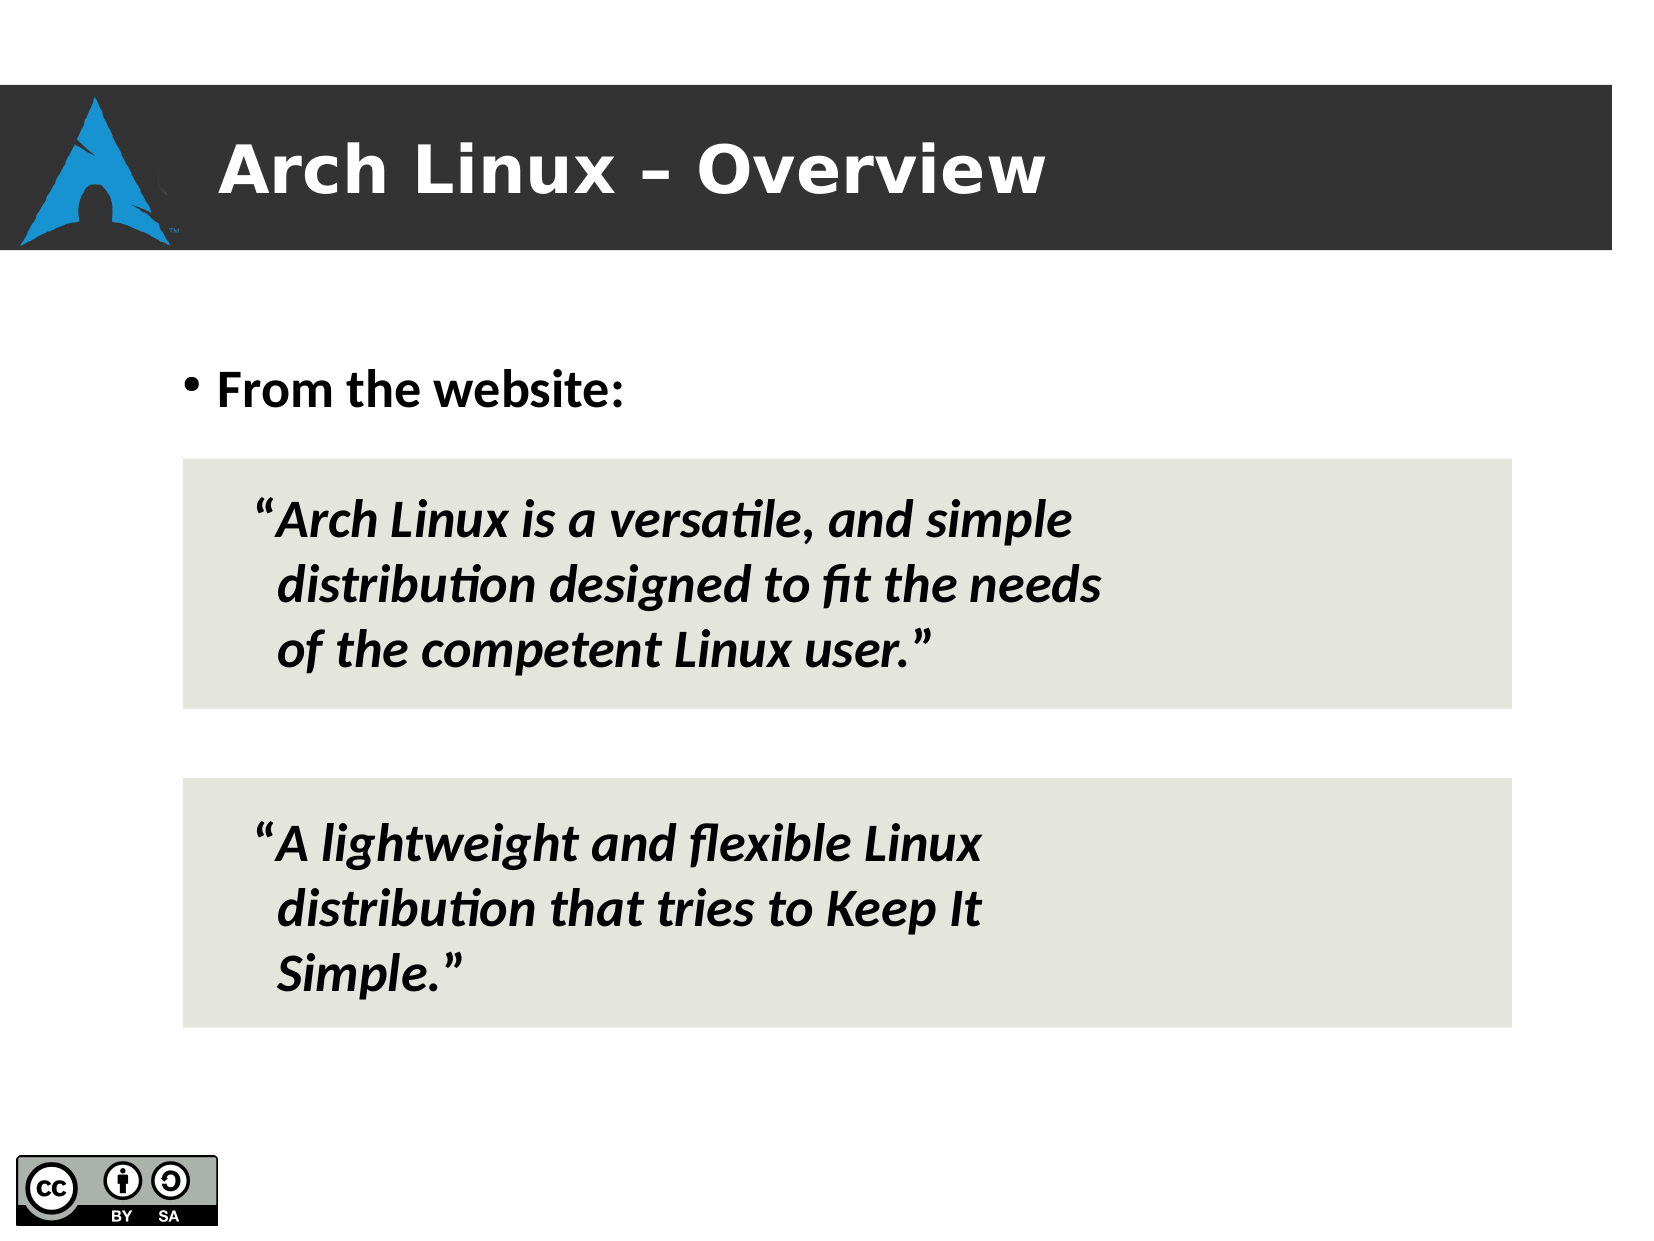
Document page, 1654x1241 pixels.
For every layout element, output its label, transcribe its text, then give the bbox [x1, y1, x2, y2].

picture [0, 81, 188, 260]
picture [16, 1155, 218, 1227]
text_box Arch Linux – Overview [188, 84, 1612, 250]
text_box From the website: “Arch Linux is a versatile, and simple distribution designed to fit the needs of the competent Linux user.” “A lightweight and flexible Linux distribution that tries to Keep It Simple.” [167, 345, 1612, 1134]
